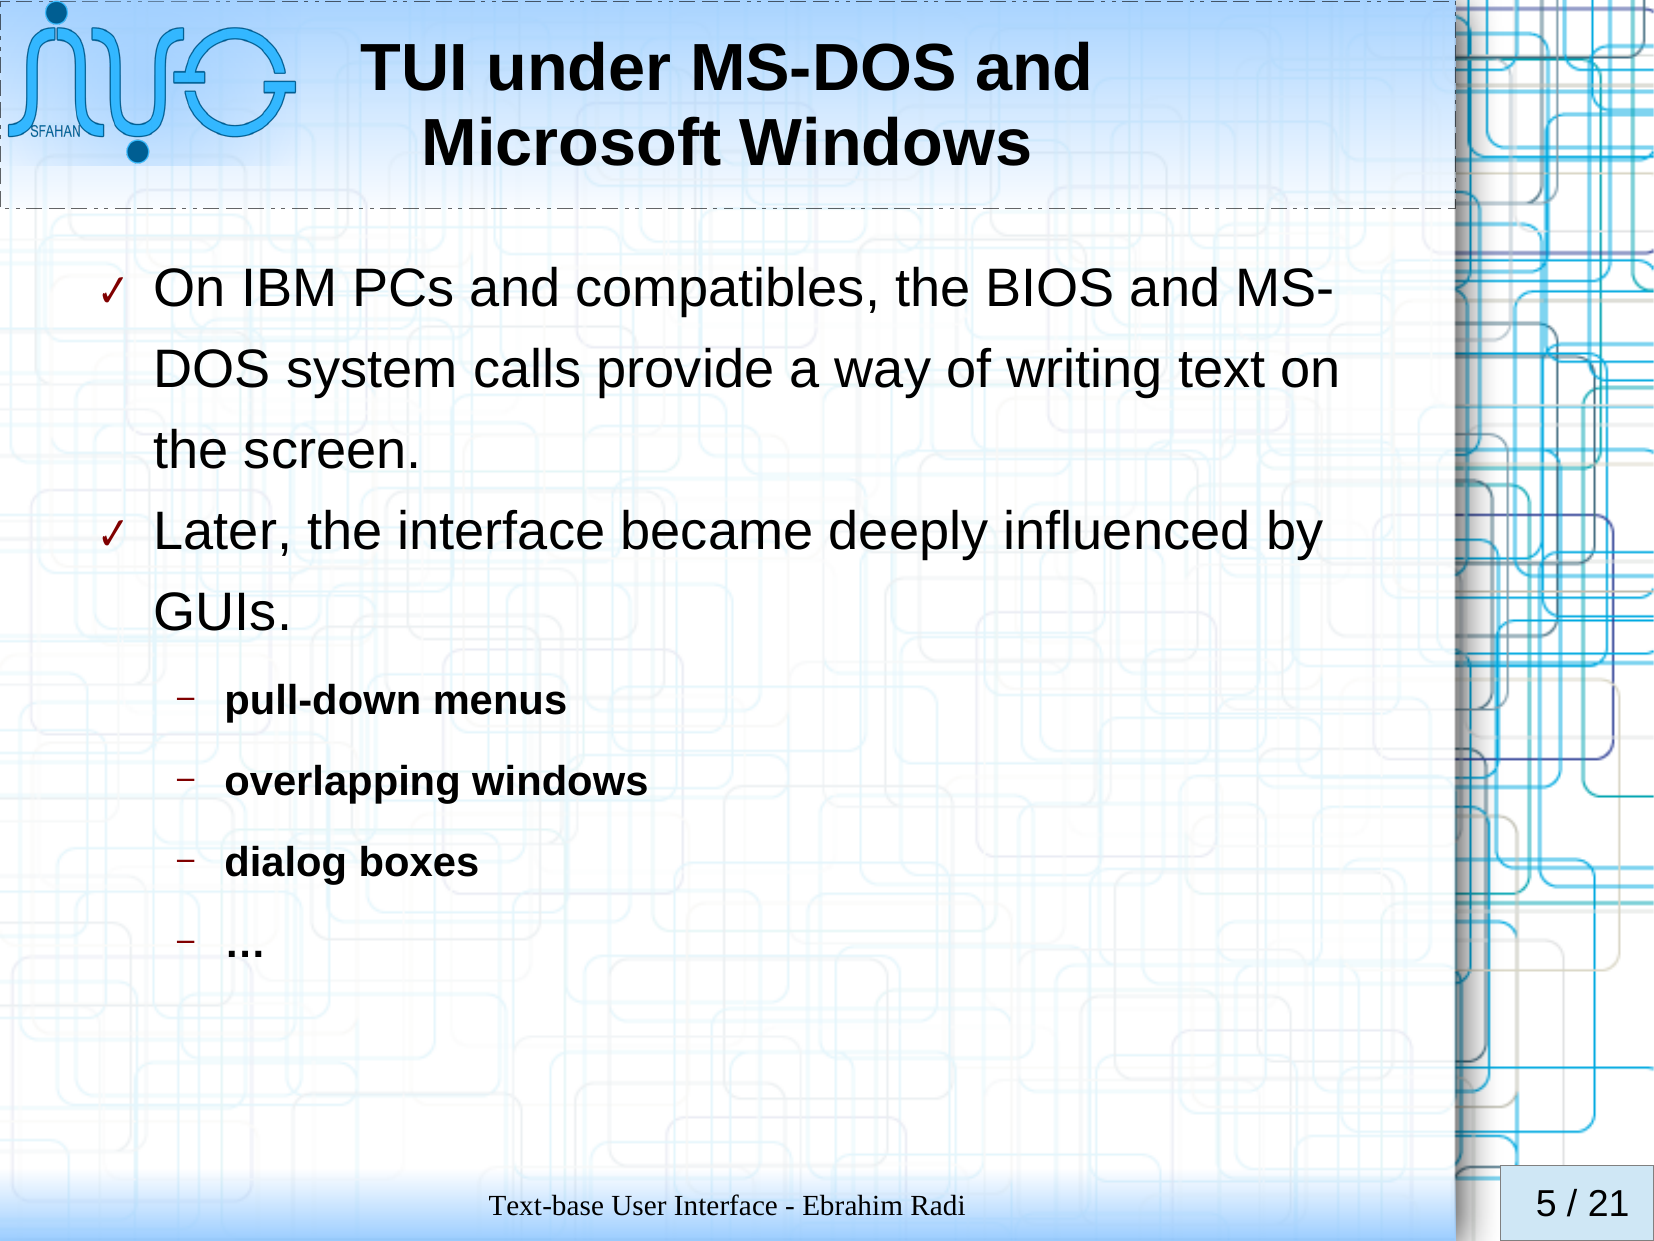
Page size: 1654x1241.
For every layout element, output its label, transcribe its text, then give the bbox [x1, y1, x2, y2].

title TUI under MS-DOS and Microsoft Windows [0, 1, 1456, 209]
list On IBM PCs and compatibles, the BIOS and MS-DOS system calls provide a way of writing text on the screen. Later, the interface became deeply influenced by GUIs. pull-down menus overlapping windows dialog boxes … [82, 237, 1418, 967]
text_box <number> / 21 [1500, 1165, 1654, 1241]
picture [0, 0, 1654, 1241]
picture [2, 0, 301, 166]
